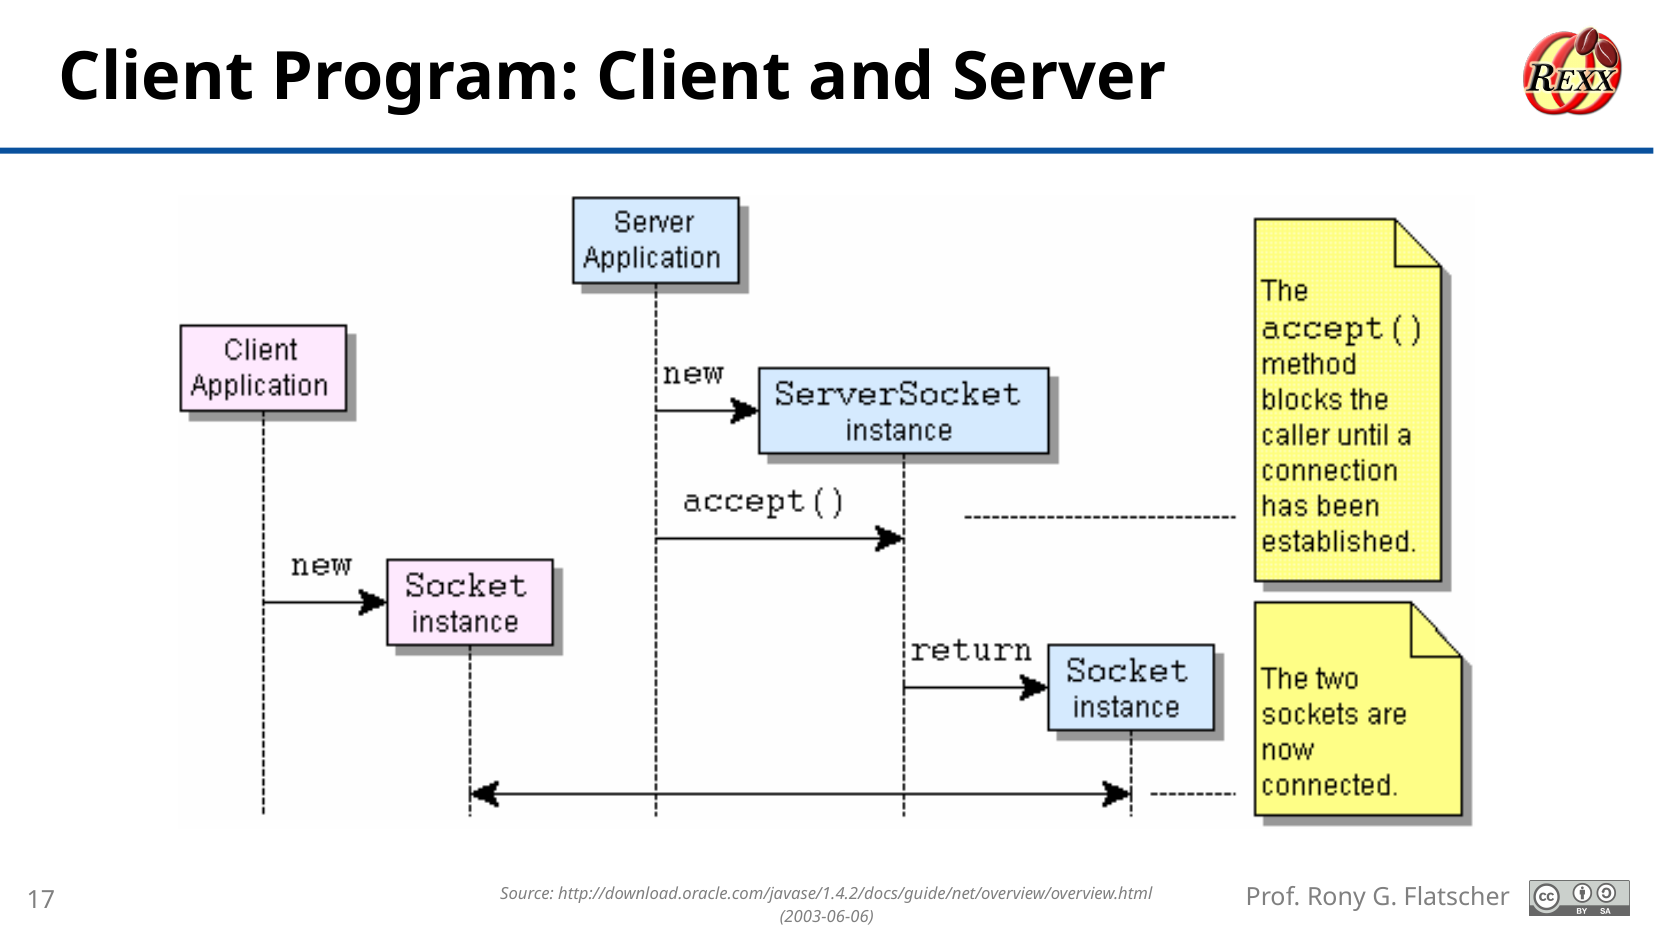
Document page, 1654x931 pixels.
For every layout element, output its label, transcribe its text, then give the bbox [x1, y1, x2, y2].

title Client Program: Client and Server [0, 0, 1625, 148]
picture [178, 195, 1475, 829]
text_box Source: http://download.oracle.com/javase/1.4.2/docs/guide/net/overview/overview.html (2003-06-06) [0, 874, 1654, 931]
